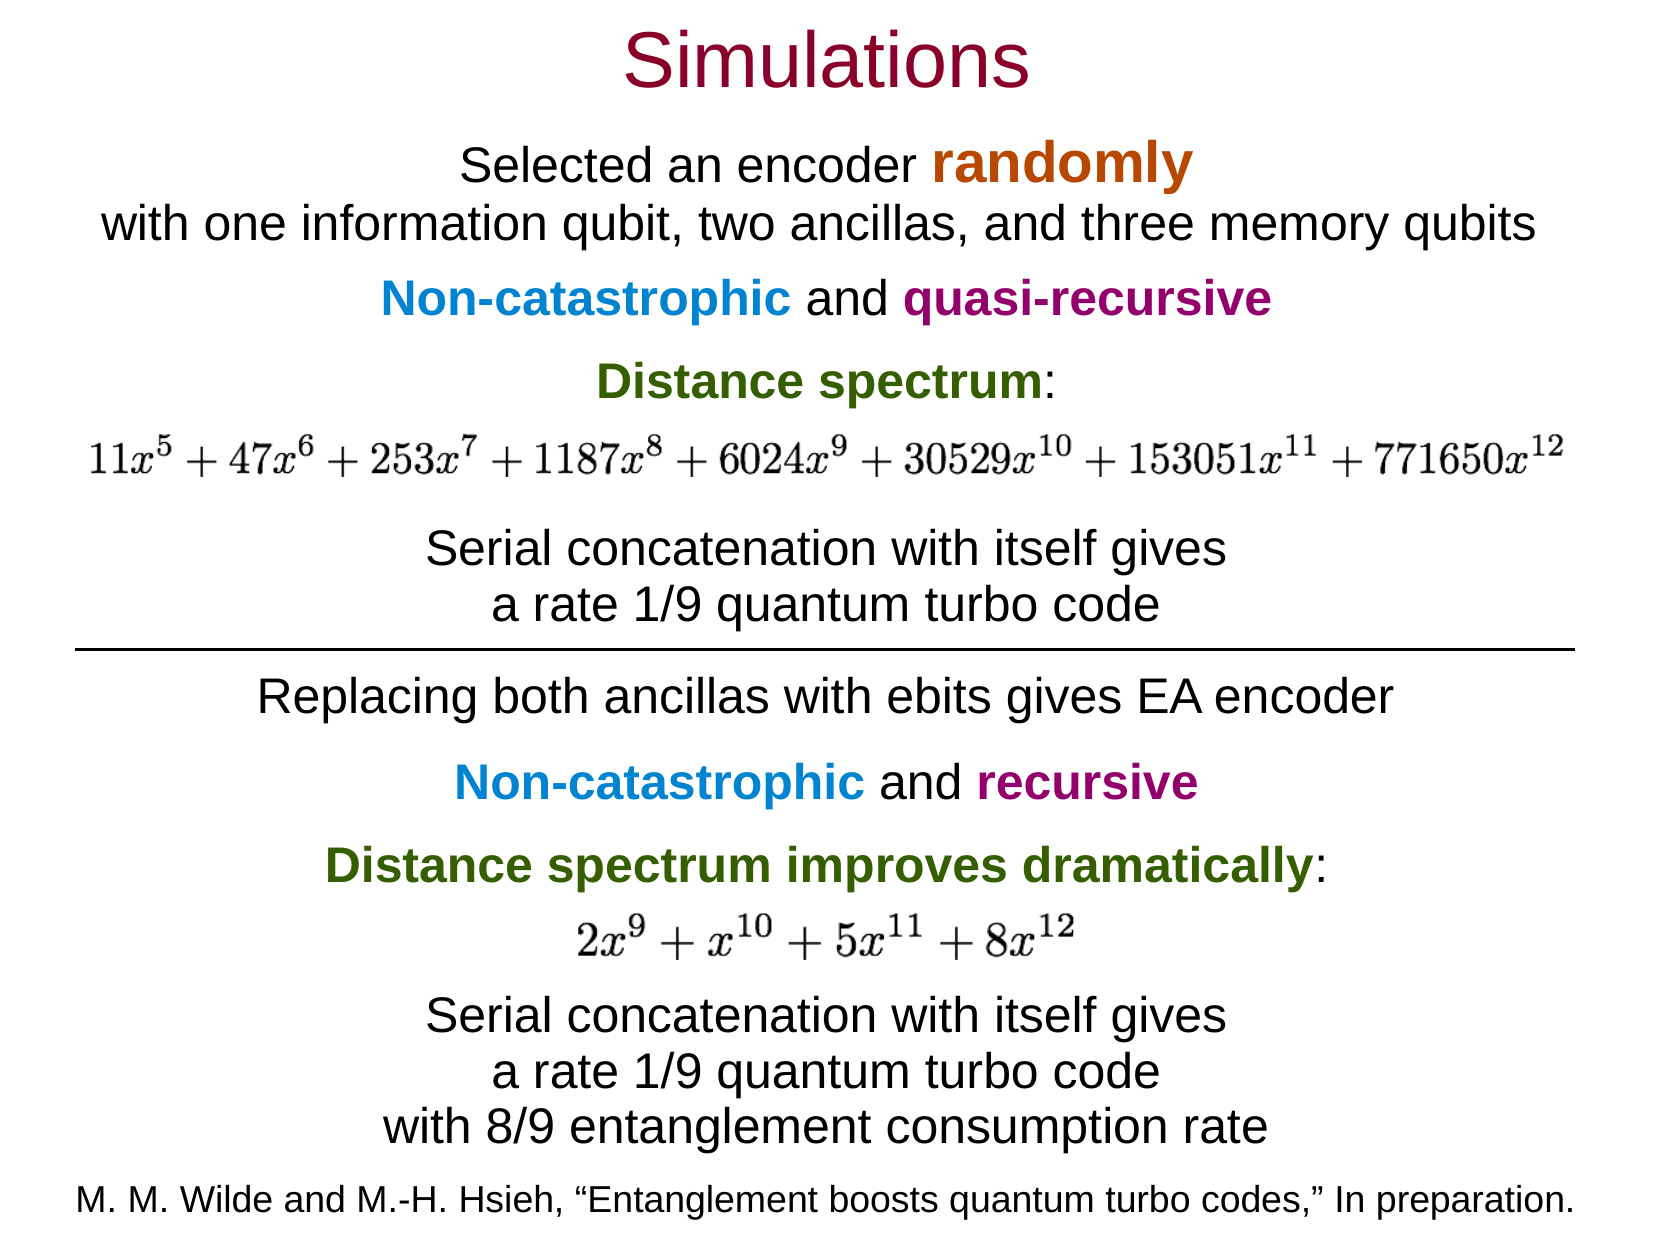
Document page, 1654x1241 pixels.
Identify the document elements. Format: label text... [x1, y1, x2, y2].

text_box M. M. Wilde and M.-H. Hsieh, “Entanglement boosts quantum turbo codes,” In preparation. [60, 1171, 1594, 1229]
text_box Serial concatenation with itself gives a rate 1/9 quantum turbo code with 8/9 entanglement consumption rate [368, 979, 1285, 1162]
picture [577, 911, 1076, 960]
title Simulations [0, 0, 1654, 113]
text_box Non-catastrophic and recursive [439, 747, 1214, 818]
text_box Serial concatenation with itself gives a rate 1/9 quantum turbo code [410, 513, 1243, 640]
picture [90, 432, 1564, 477]
text_box Non-catastrophic and quasi-recursive [365, 262, 1288, 334]
text_box Selected an encoder randomly with one information qubit, two ancillas, and three memory qubits [86, 122, 1566, 259]
text_box Replacing both ancillas with ebits gives EA encoder [241, 660, 1411, 732]
text_box Distance spectrum improves dramatically: [310, 829, 1344, 901]
text_box Distance spectrum: [581, 345, 1073, 417]
